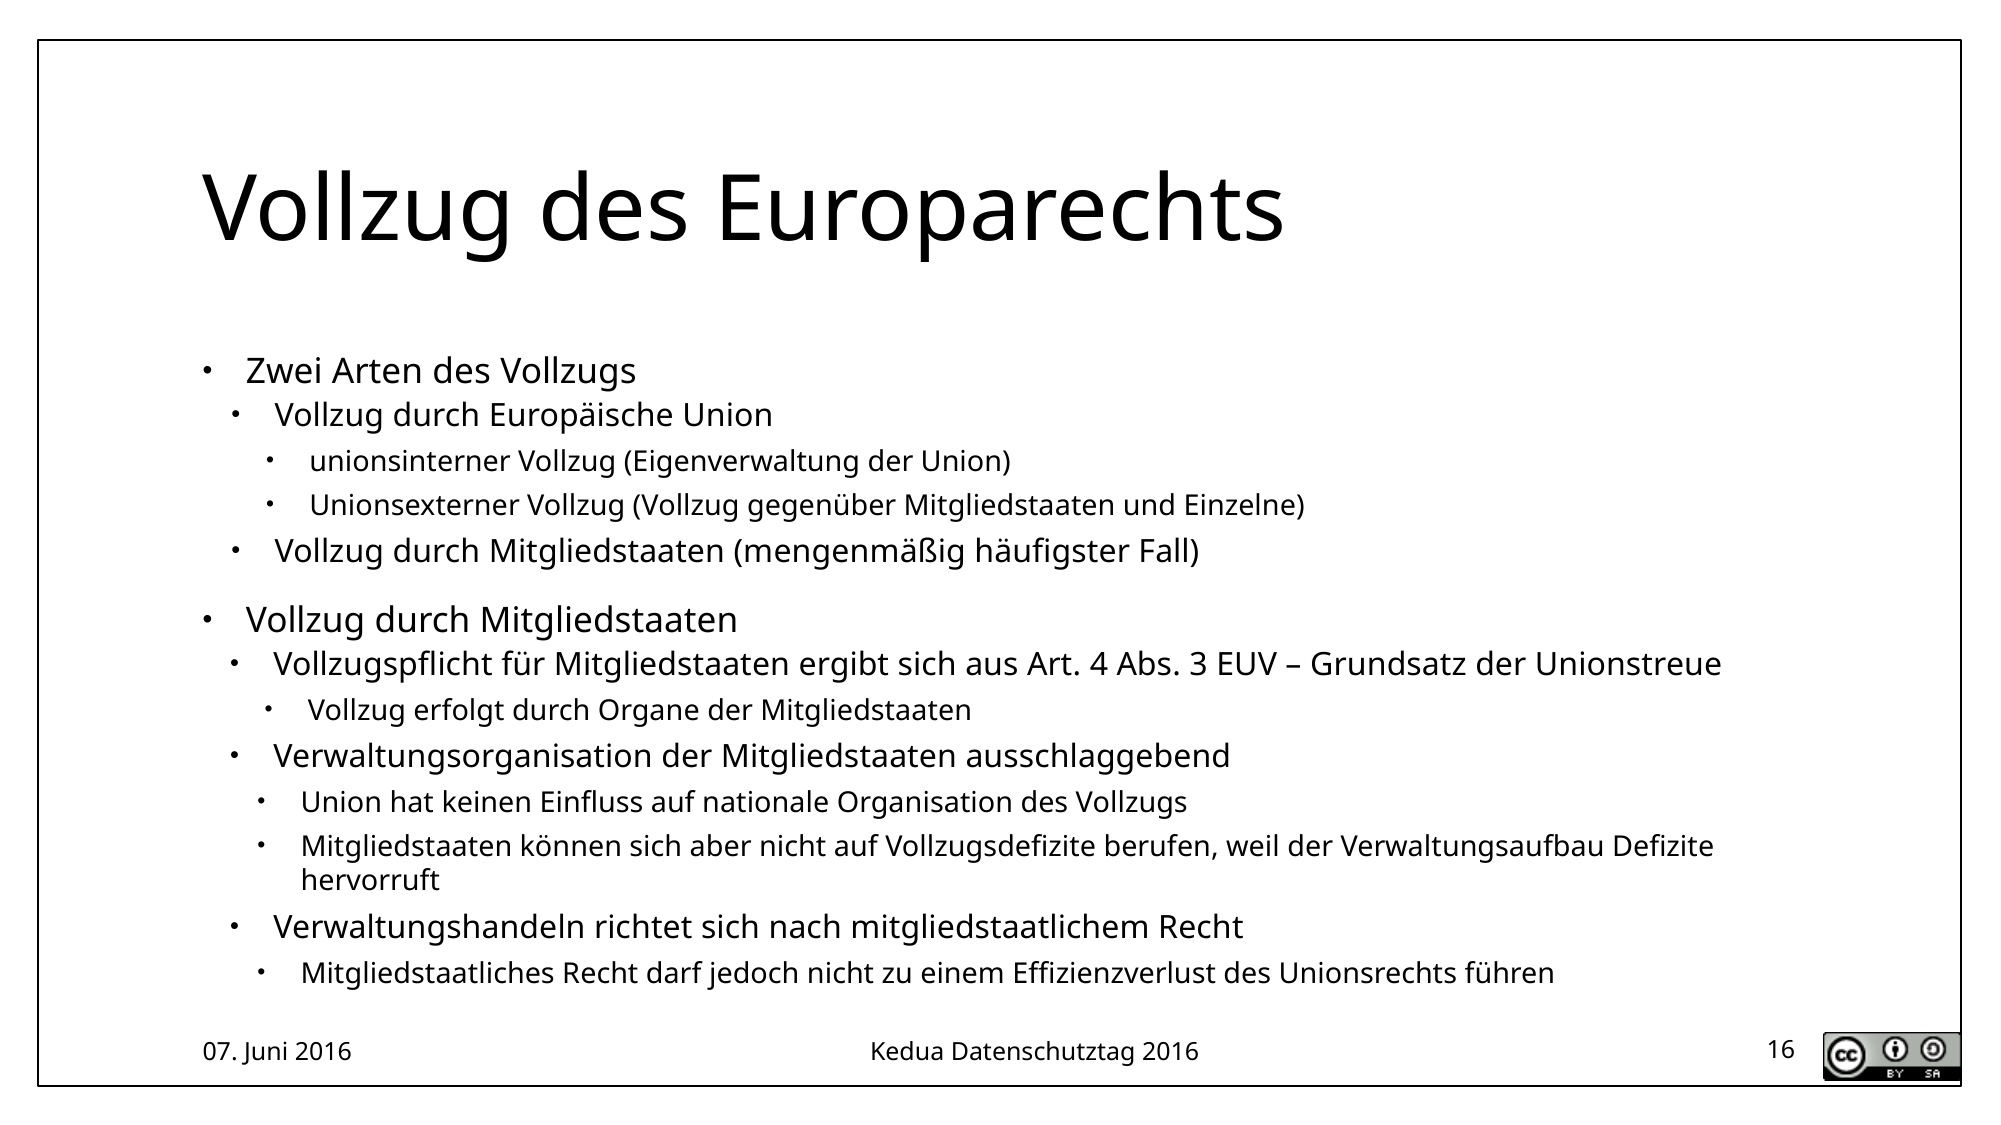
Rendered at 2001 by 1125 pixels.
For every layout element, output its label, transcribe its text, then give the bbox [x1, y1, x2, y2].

picture [1823, 1032, 1962, 1081]
footer Kedua Datenschutztag 2016 [647, 1020, 1422, 1081]
title Vollzug des Europarechts [187, 99, 1808, 323]
slide_number 07. Juni 2016 [187, 1020, 570, 1081]
slide_number <Foliennummer> [1530, 1020, 1811, 1081]
list Zwei Arten des Vollzugs Vollzug durch Europäische Union unionsinterner Vollzug (Eigenverwaltung der Union) Unionsexterner Vollzug (Vollzug gegenüber Mitgliedstaaten und Einzelne) Vollzug durch Mitgliedstaaten (mengenmäßig häufigster Fall) Vollzug durch Mitgliedstaaten Vollzugspflicht für Mitgliedstaaten ergibt sich aus Art. 4 Abs. 3 EUV – Grundsatz der Unionstreue Vollzug erfolgt durch Organe der Mitgliedstaaten Verwaltungsorganisation der Mitgliedstaaten ausschlaggebend Union hat keinen Einfluss auf nationale Organisation des Vollzugs Mitgliedstaaten können sich aber nicht auf Vollzugsdefizite berufen, weil der Verwaltungsaufbau Defizite hervorruft Verwaltungshandeln richtet sich nach mitgliedstaatlichem Recht Mitgliedstaatliches Recht darf jedoch nicht zu einem Effizienzverlust des Unionsrechts führen [187, 337, 1808, 1000]
